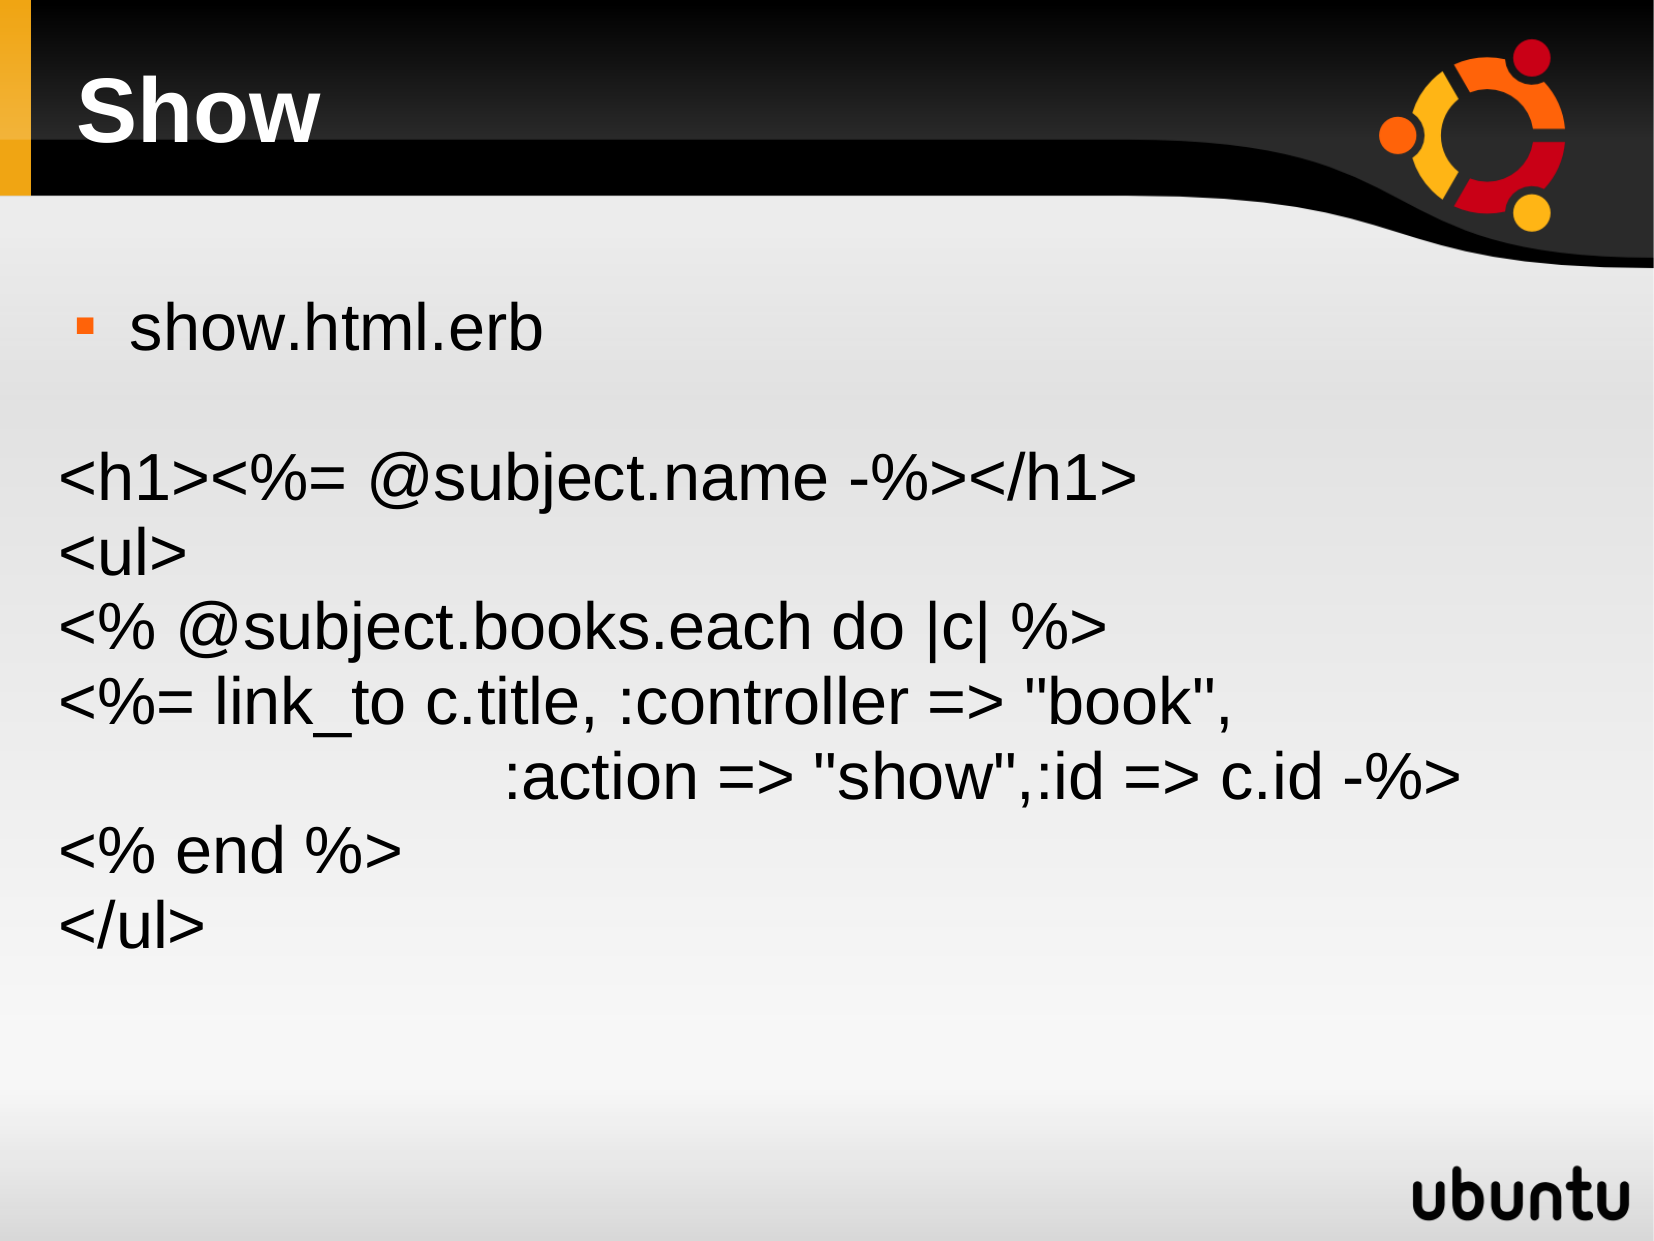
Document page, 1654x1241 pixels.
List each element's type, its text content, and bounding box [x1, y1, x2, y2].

title Show [76, 14, 1565, 207]
list show.html.erb <h1><%= @subject.name -%></h1> <ul> <% @subject.books.each do |c| %> <%= link_to c.title, :controller => "book", :action => "show",:id => c.id -%> <% end %> </ul> [59, 290, 1595, 1094]
picture [0, 0, 1654, 1241]
